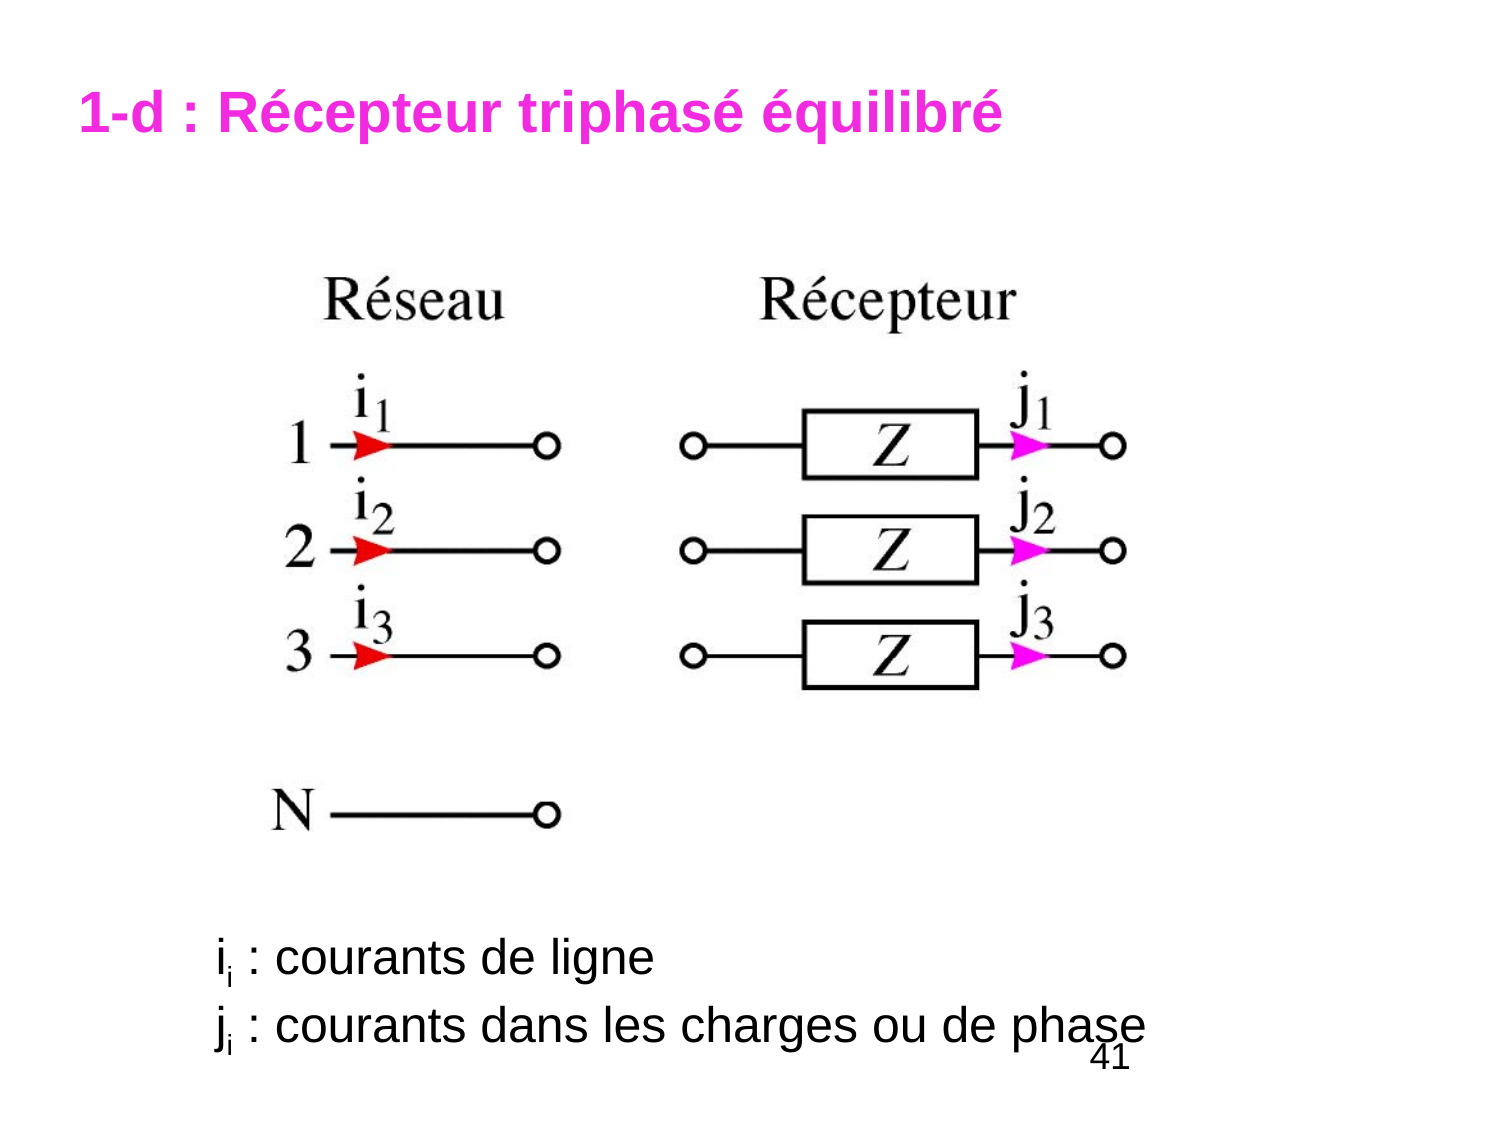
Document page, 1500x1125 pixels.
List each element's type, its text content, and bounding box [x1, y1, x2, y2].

text_box ii : courants de ligne ji : courants dans les charges ou de phase [200, 916, 1163, 1069]
text_box 1-d : Récepteur triphasé équilibré [63, 66, 1080, 152]
picture [253, 267, 1128, 848]
